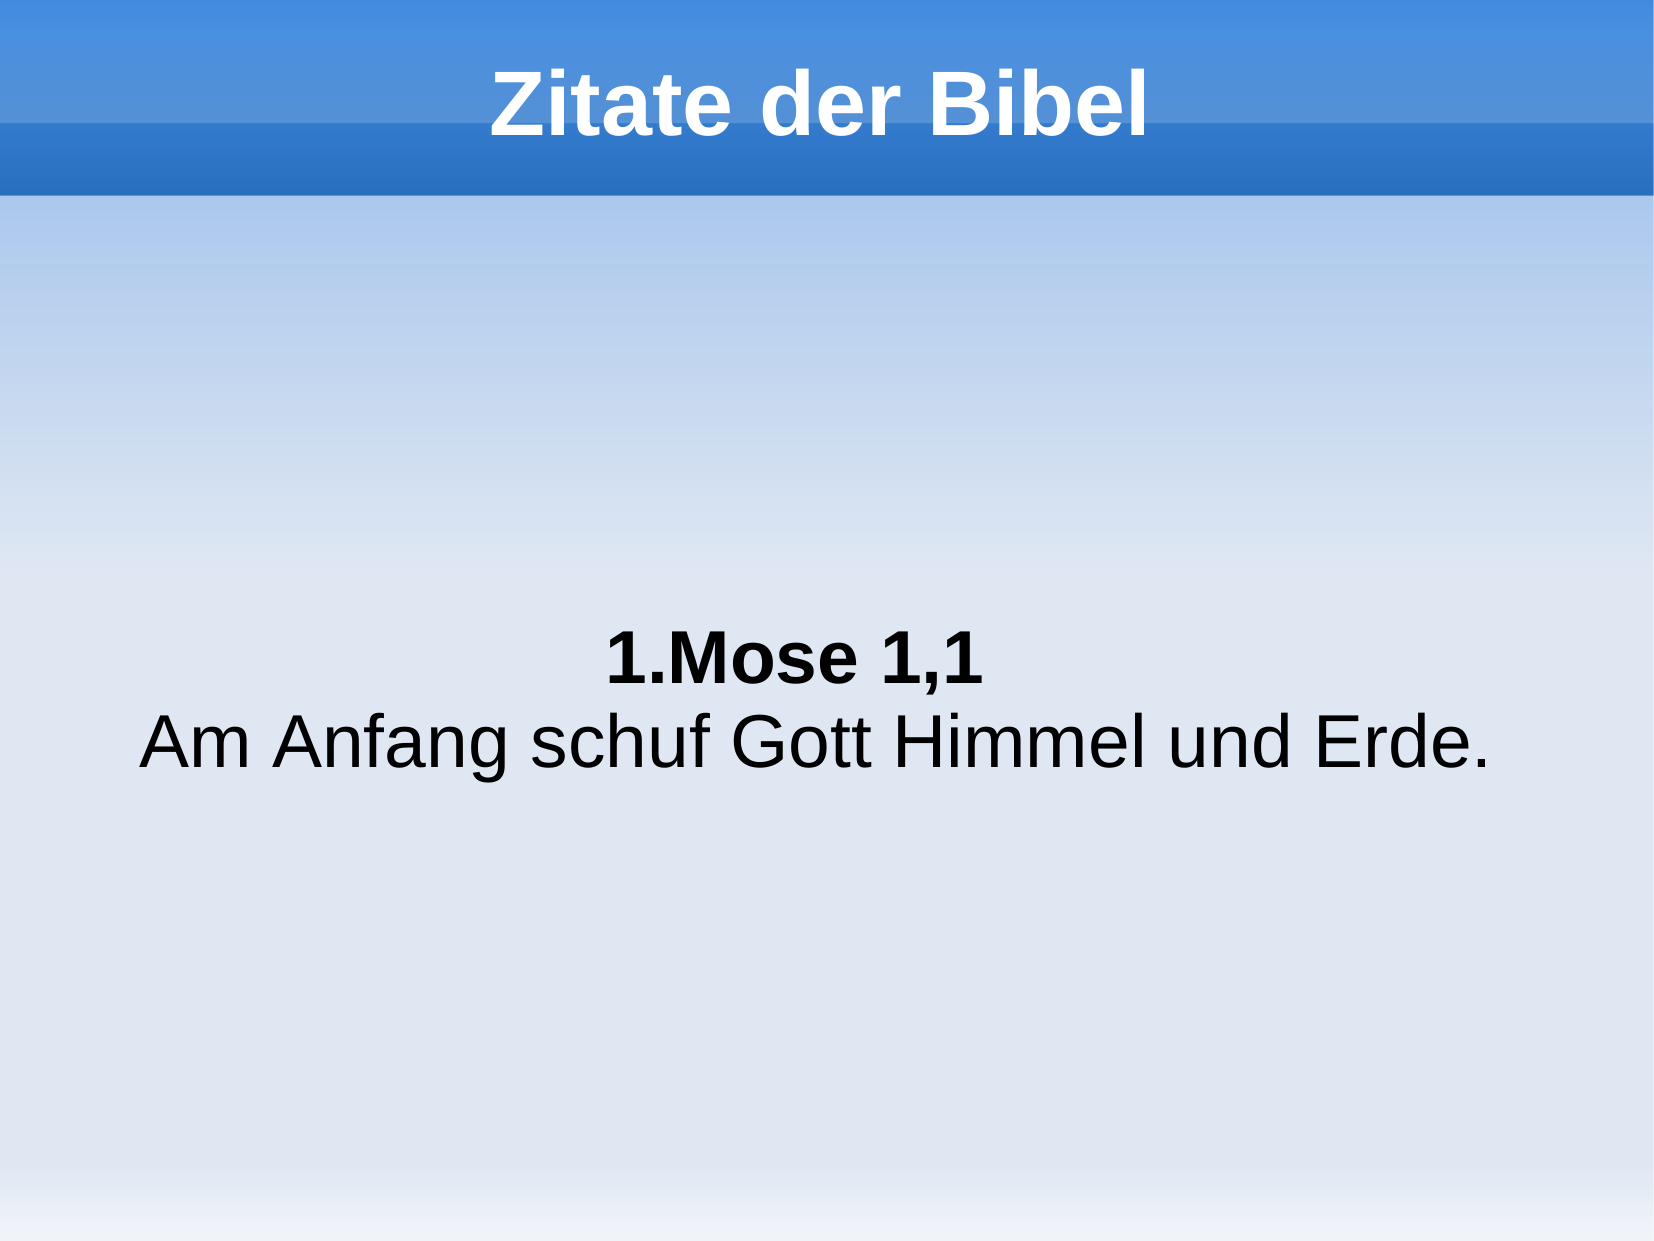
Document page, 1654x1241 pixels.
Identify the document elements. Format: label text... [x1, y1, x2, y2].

picture [0, 0, 1654, 1241]
title Zitate der Bibel [76, 7, 1565, 200]
subtitle 1.Mose 1,1 Am Anfang schuf Gott Himmel und Erde. [82, 297, 1571, 1102]
